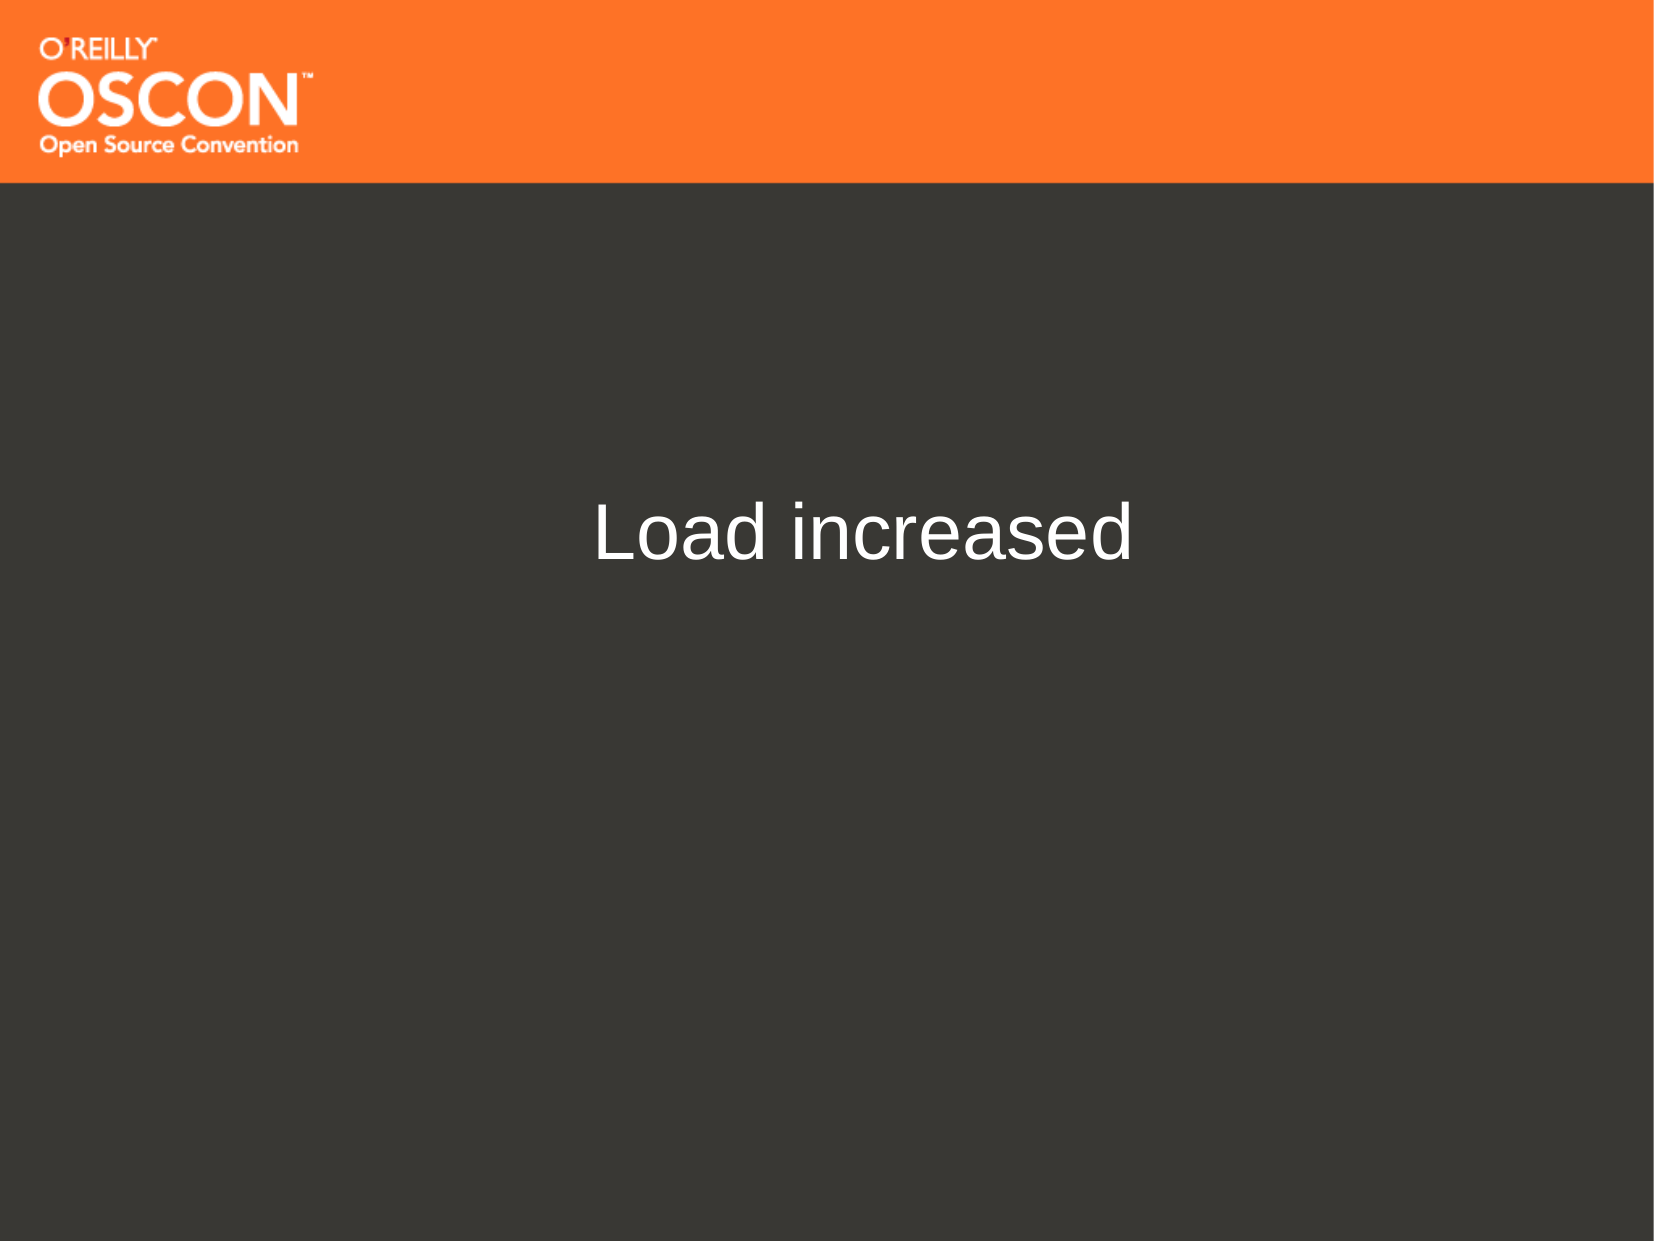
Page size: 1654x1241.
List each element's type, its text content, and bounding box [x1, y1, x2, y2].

list Load increased [37, 219, 1628, 1218]
title [356, 31, 1624, 187]
picture [0, 0, 1654, 1241]
